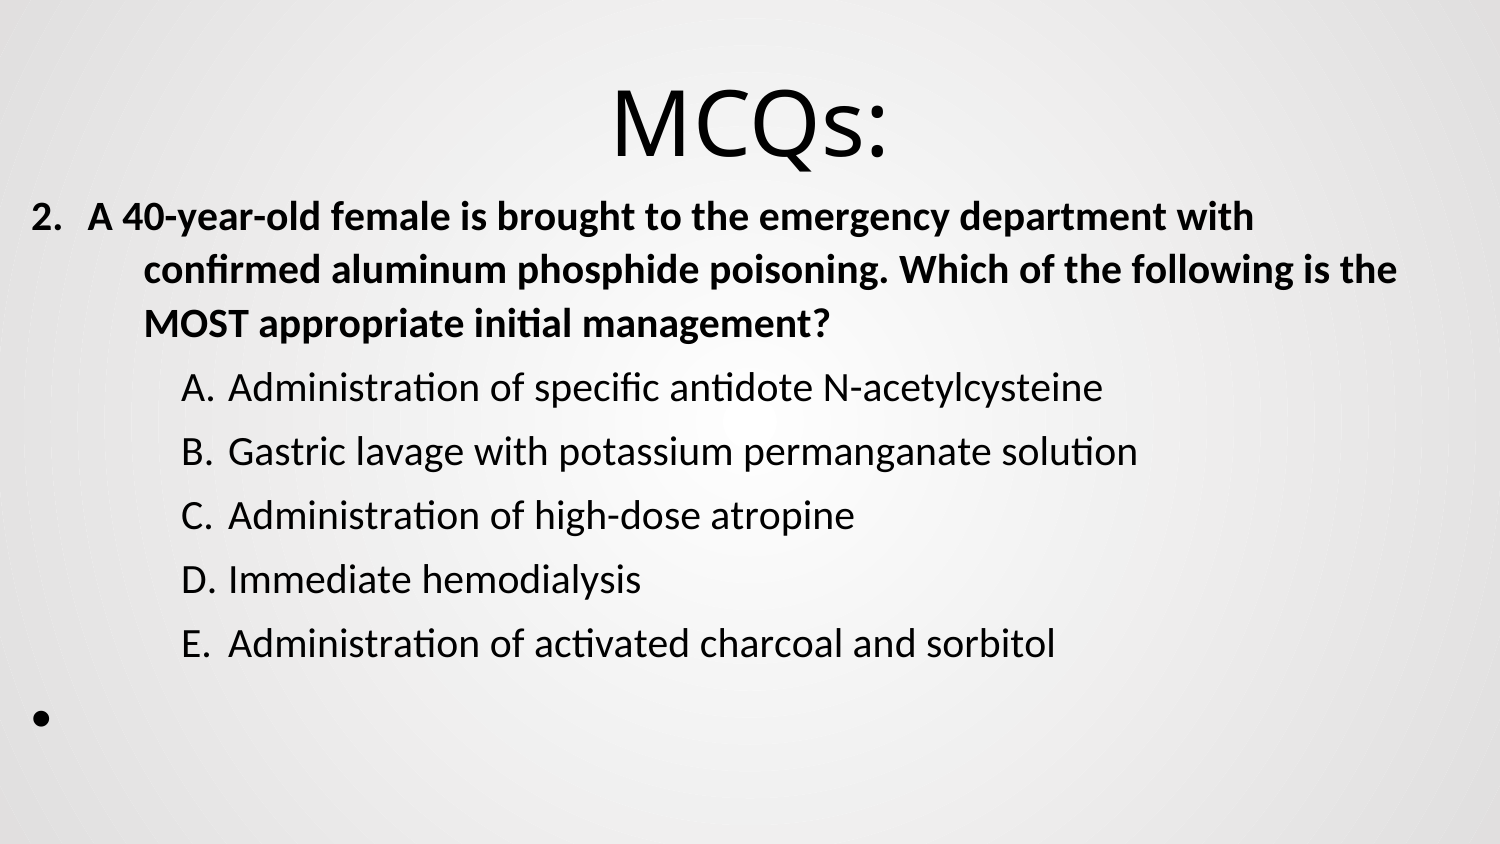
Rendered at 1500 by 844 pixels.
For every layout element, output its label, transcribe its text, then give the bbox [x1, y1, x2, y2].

title MCQs: [103, 45, 1397, 209]
list A 40-year-old female is brought to the emergency department with confirmed aluminum phosphide poisoning. Which of the following is the MOST appropriate initial management? Administration of specific antidote N-acetylcysteine Gastric lavage with potassium permanganate solution Administration of high-dose atropine Immediate hemodialysis Administration of activated charcoal and sorbitol [16, 177, 1457, 823]
